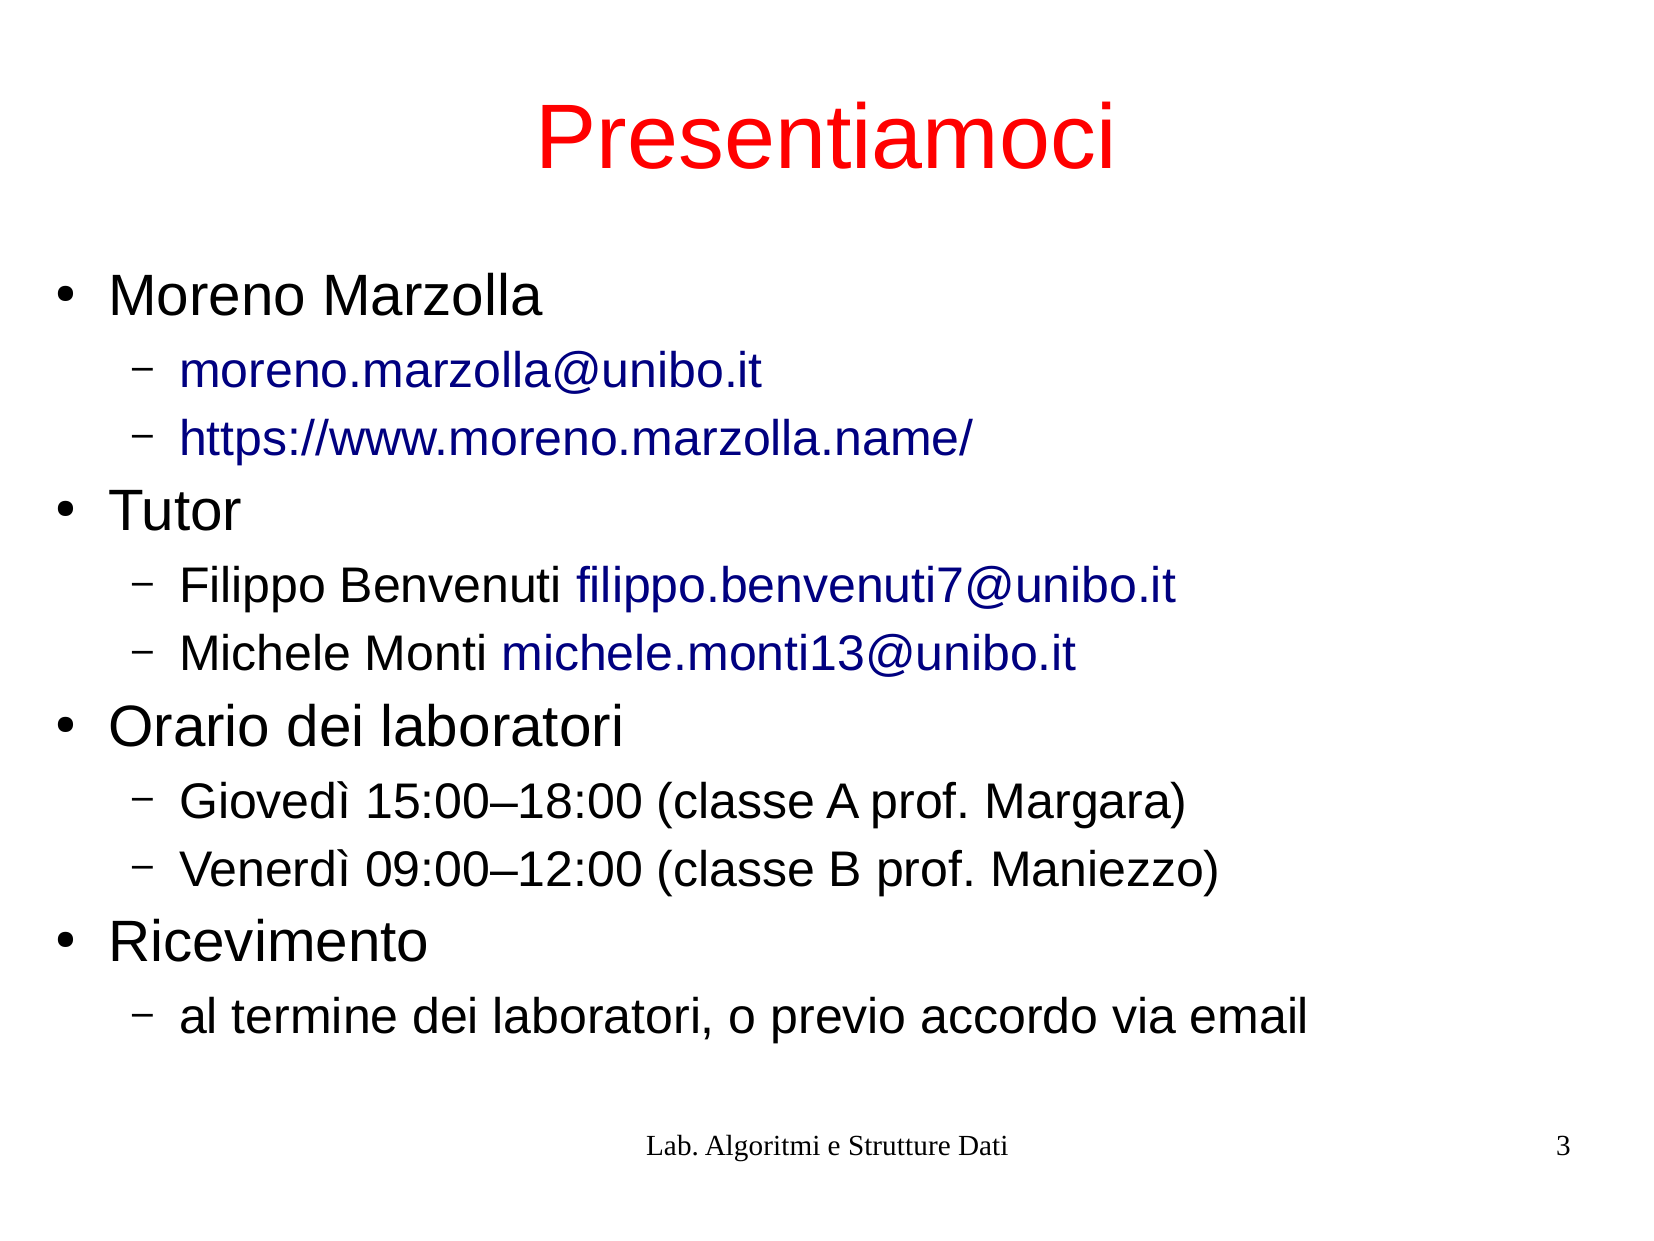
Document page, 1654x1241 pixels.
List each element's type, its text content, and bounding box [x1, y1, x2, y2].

list Moreno Marzolla moreno.marzolla@unibo.it https://www.moreno.marzolla.name/ Tutor Filippo Benvenuti filippo.benvenuti7@unibo.it Michele Monti michele.monti13@unibo.it Orario dei laboratori Giovedì 15:00–18:00 (classe A prof. Margara) Venerdì 09:00–12:00 (classe B prof. Maniezzo) Ricevimento al termine dei laboratori, o previo accordo via email [37, 262, 1613, 1113]
title Presentiamoci [82, 49, 1571, 226]
